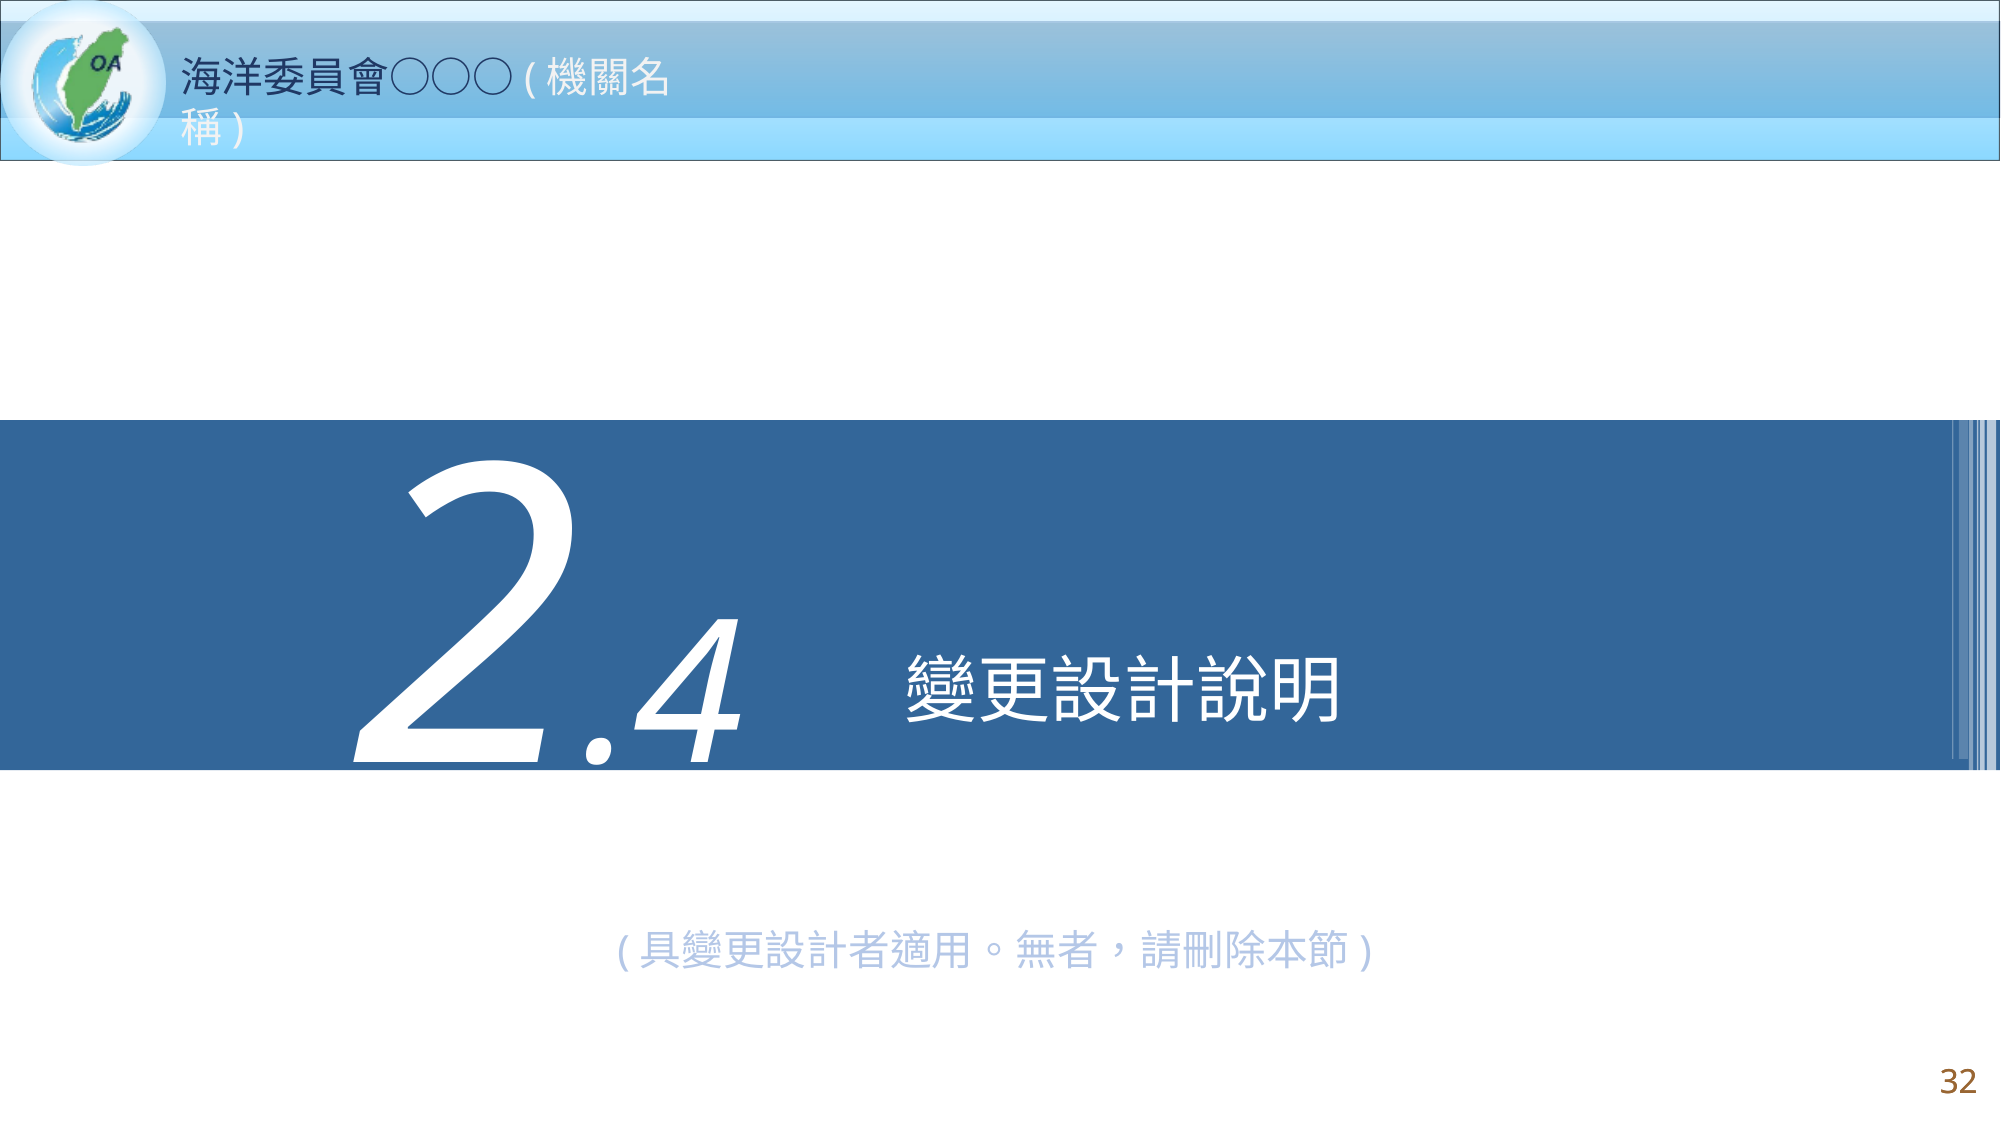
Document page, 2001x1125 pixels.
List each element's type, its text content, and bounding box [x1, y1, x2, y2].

text_box (具變更設計者適用。無者，請刪除本節) [0, 786, 2000, 1112]
text_box [886, 417, 2000, 771]
text_box [0, 420, 337, 771]
text_box 2.4 [337, 338, 886, 786]
text_box 變更設計說明 [889, 524, 2000, 786]
picture [0, 0, 166, 166]
